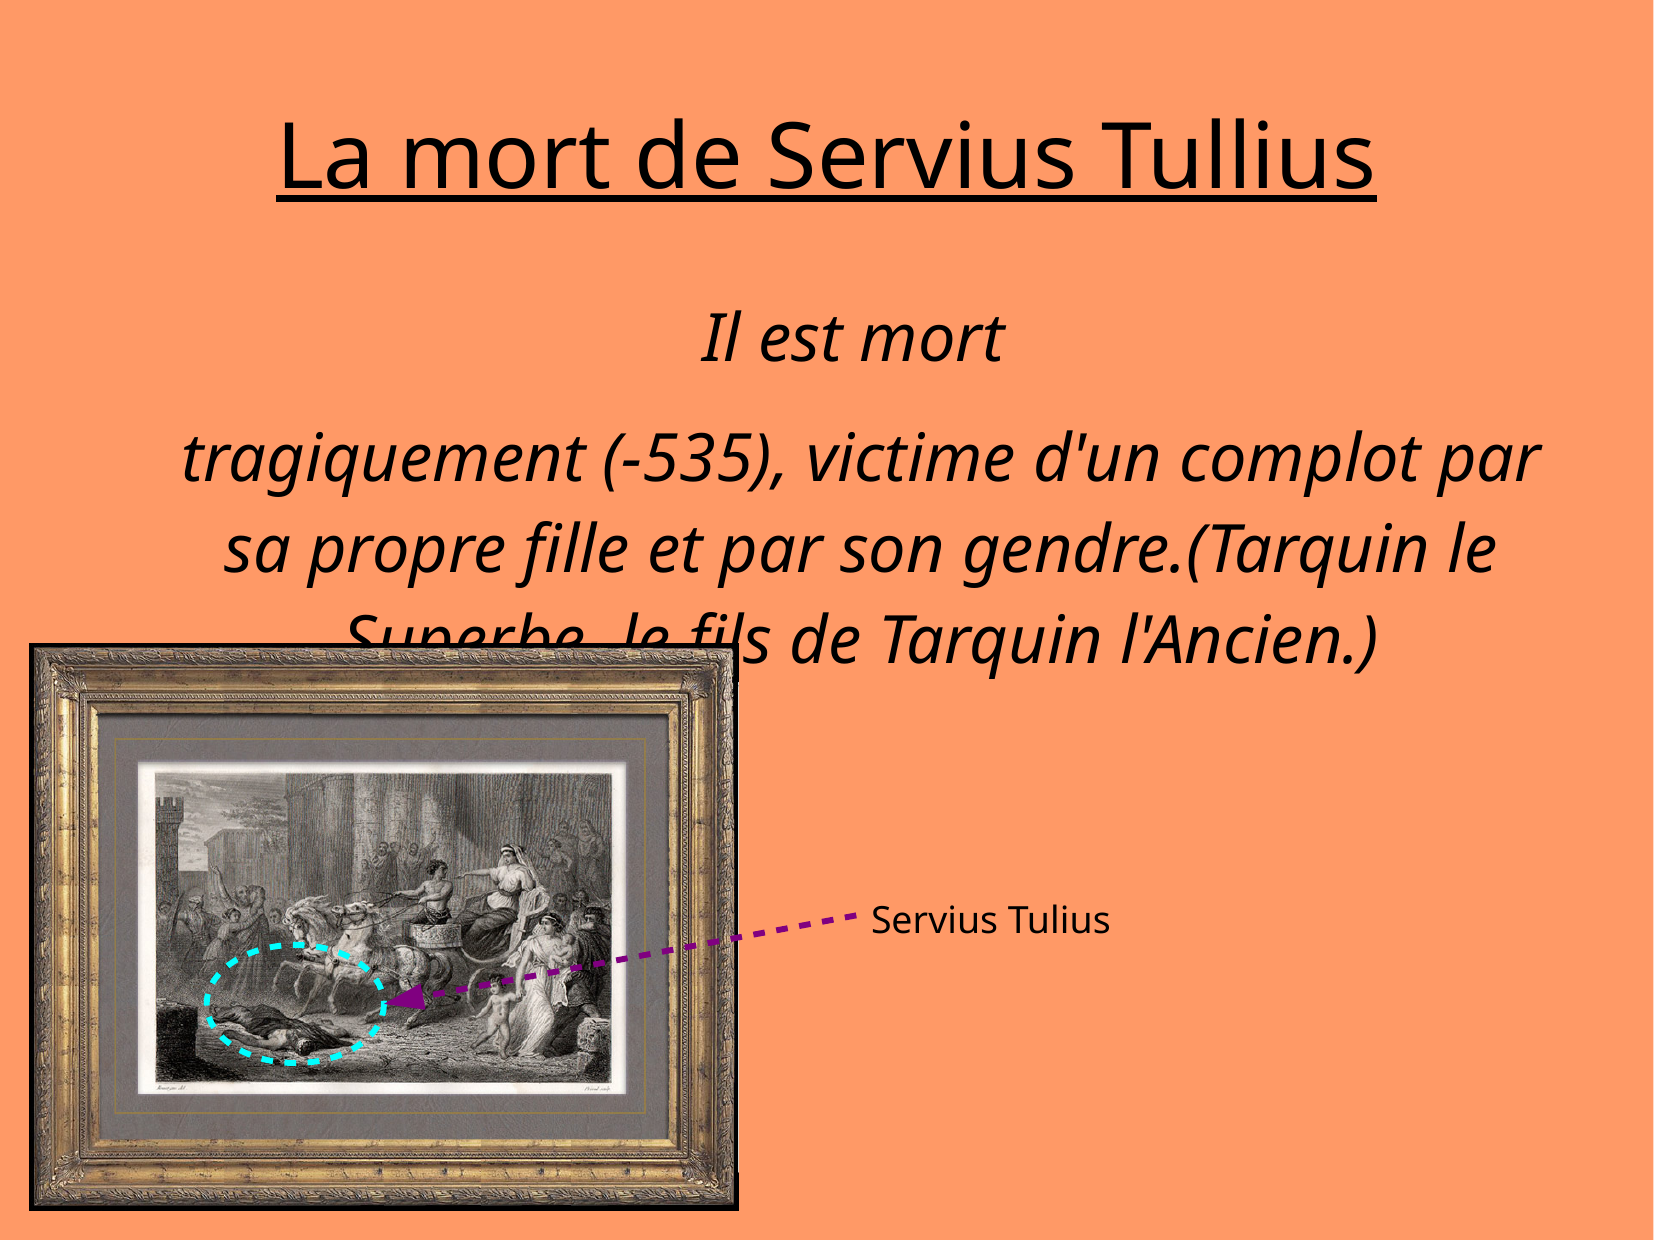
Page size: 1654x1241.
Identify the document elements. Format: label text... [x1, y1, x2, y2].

title La mort de Servius Tullius [82, 49, 1571, 257]
list Il est mort tragiquement (-535), victime d'un complot par sa propre fille et par son gendre.(Tarquin le Superbe, le fils de Tarquin l'Ancien.) [82, 290, 1571, 1109]
picture [29, 643, 739, 1211]
text_box Servius Tulius [856, 885, 1241, 944]
